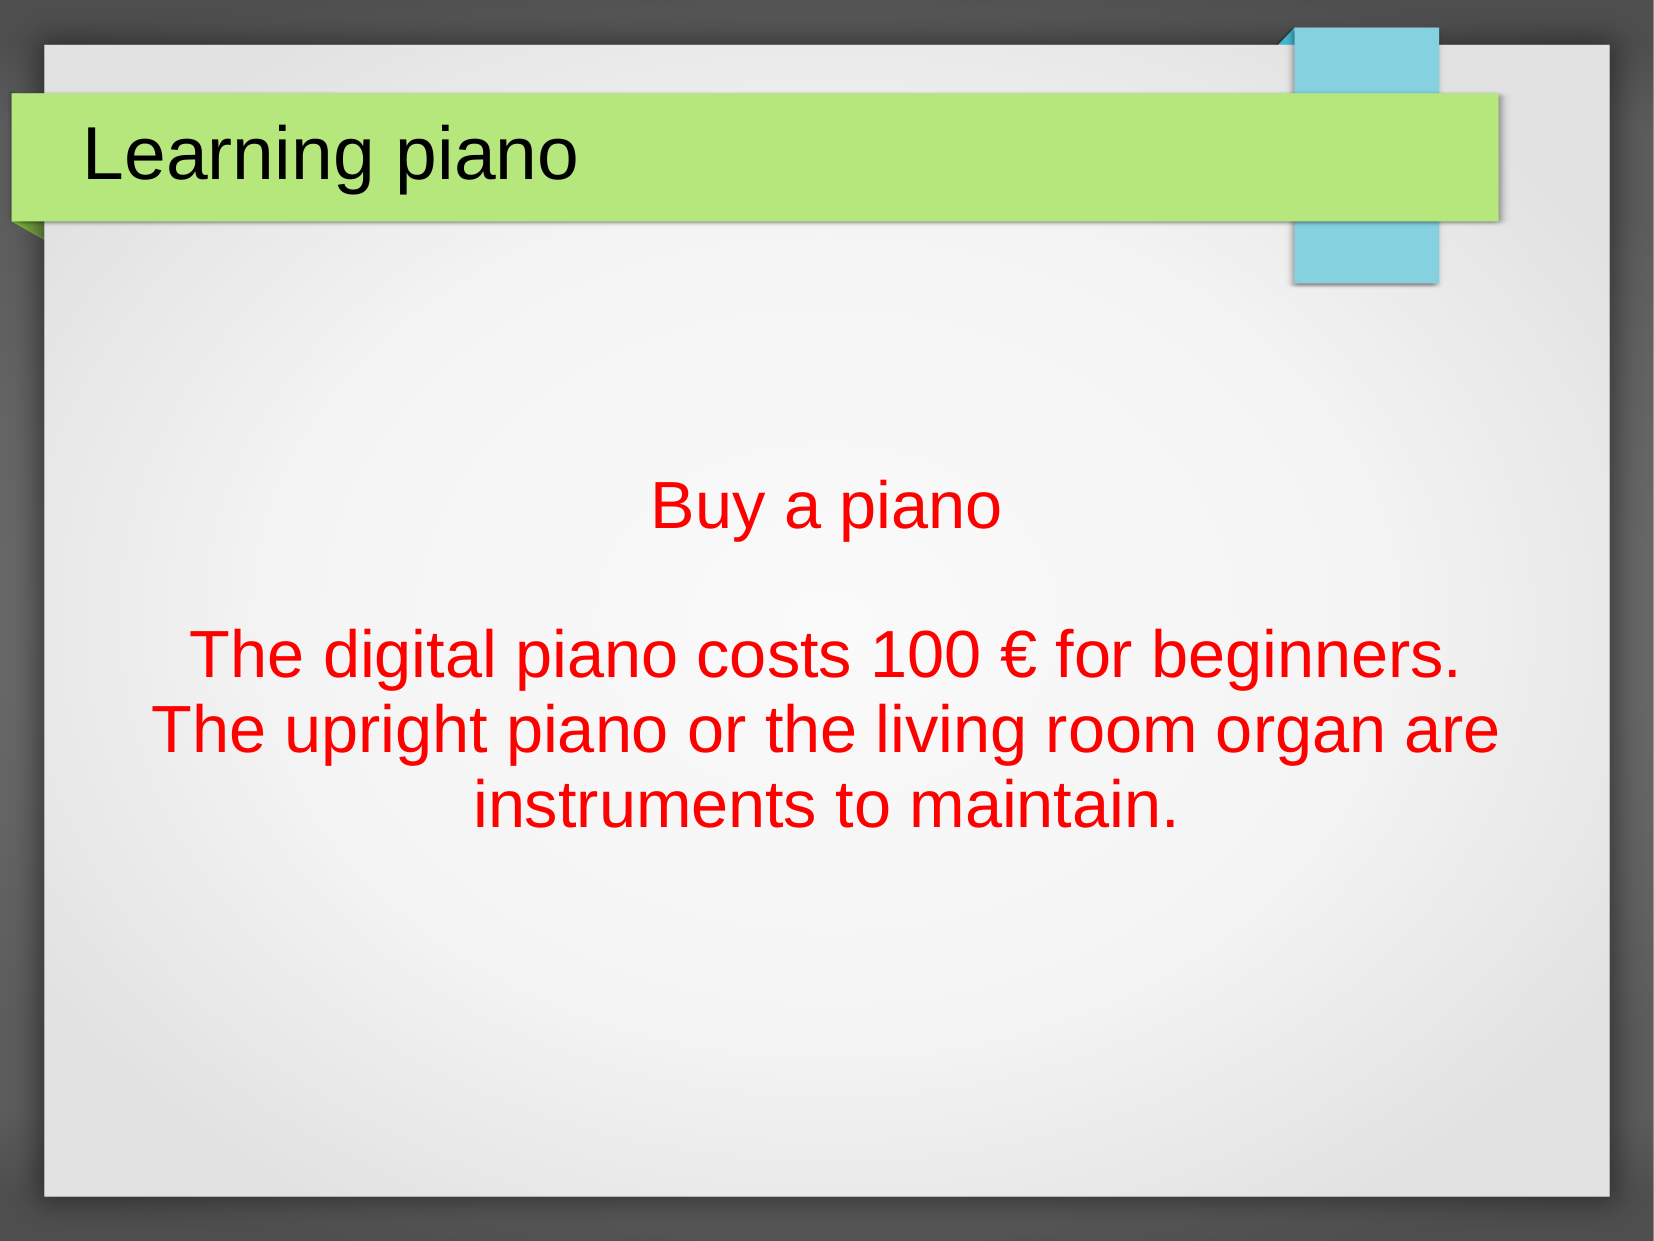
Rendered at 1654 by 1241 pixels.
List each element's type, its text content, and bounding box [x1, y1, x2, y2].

picture [0, 0, 1654, 1241]
title Learning piano [82, 94, 1264, 213]
subtitle Buy a piano The digital piano costs 100 € for beginners. The upright piano or the living room organ are instruments to maintain. [82, 295, 1571, 1015]
